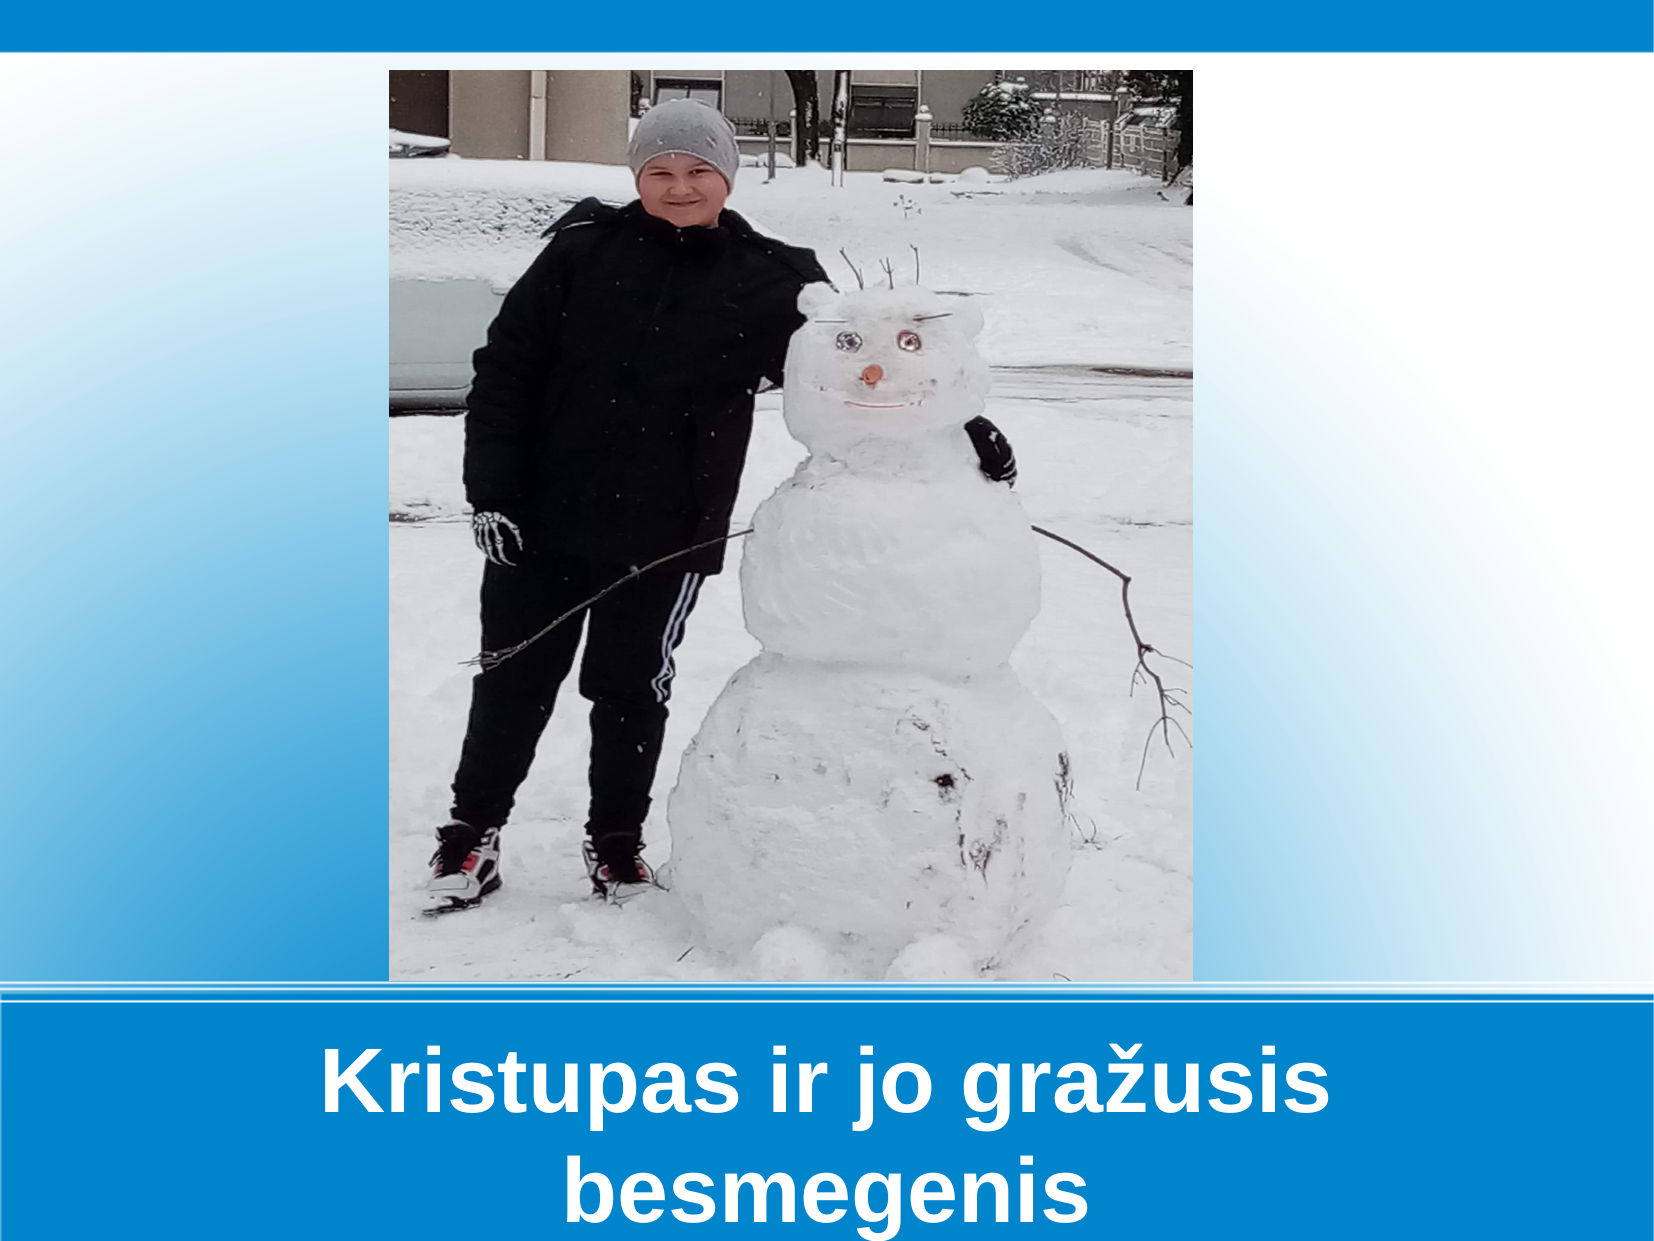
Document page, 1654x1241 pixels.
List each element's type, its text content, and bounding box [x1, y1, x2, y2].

title Kristupas ir jo gražusis besmegenis [82, 1021, 1571, 1229]
picture [389, 70, 1193, 981]
